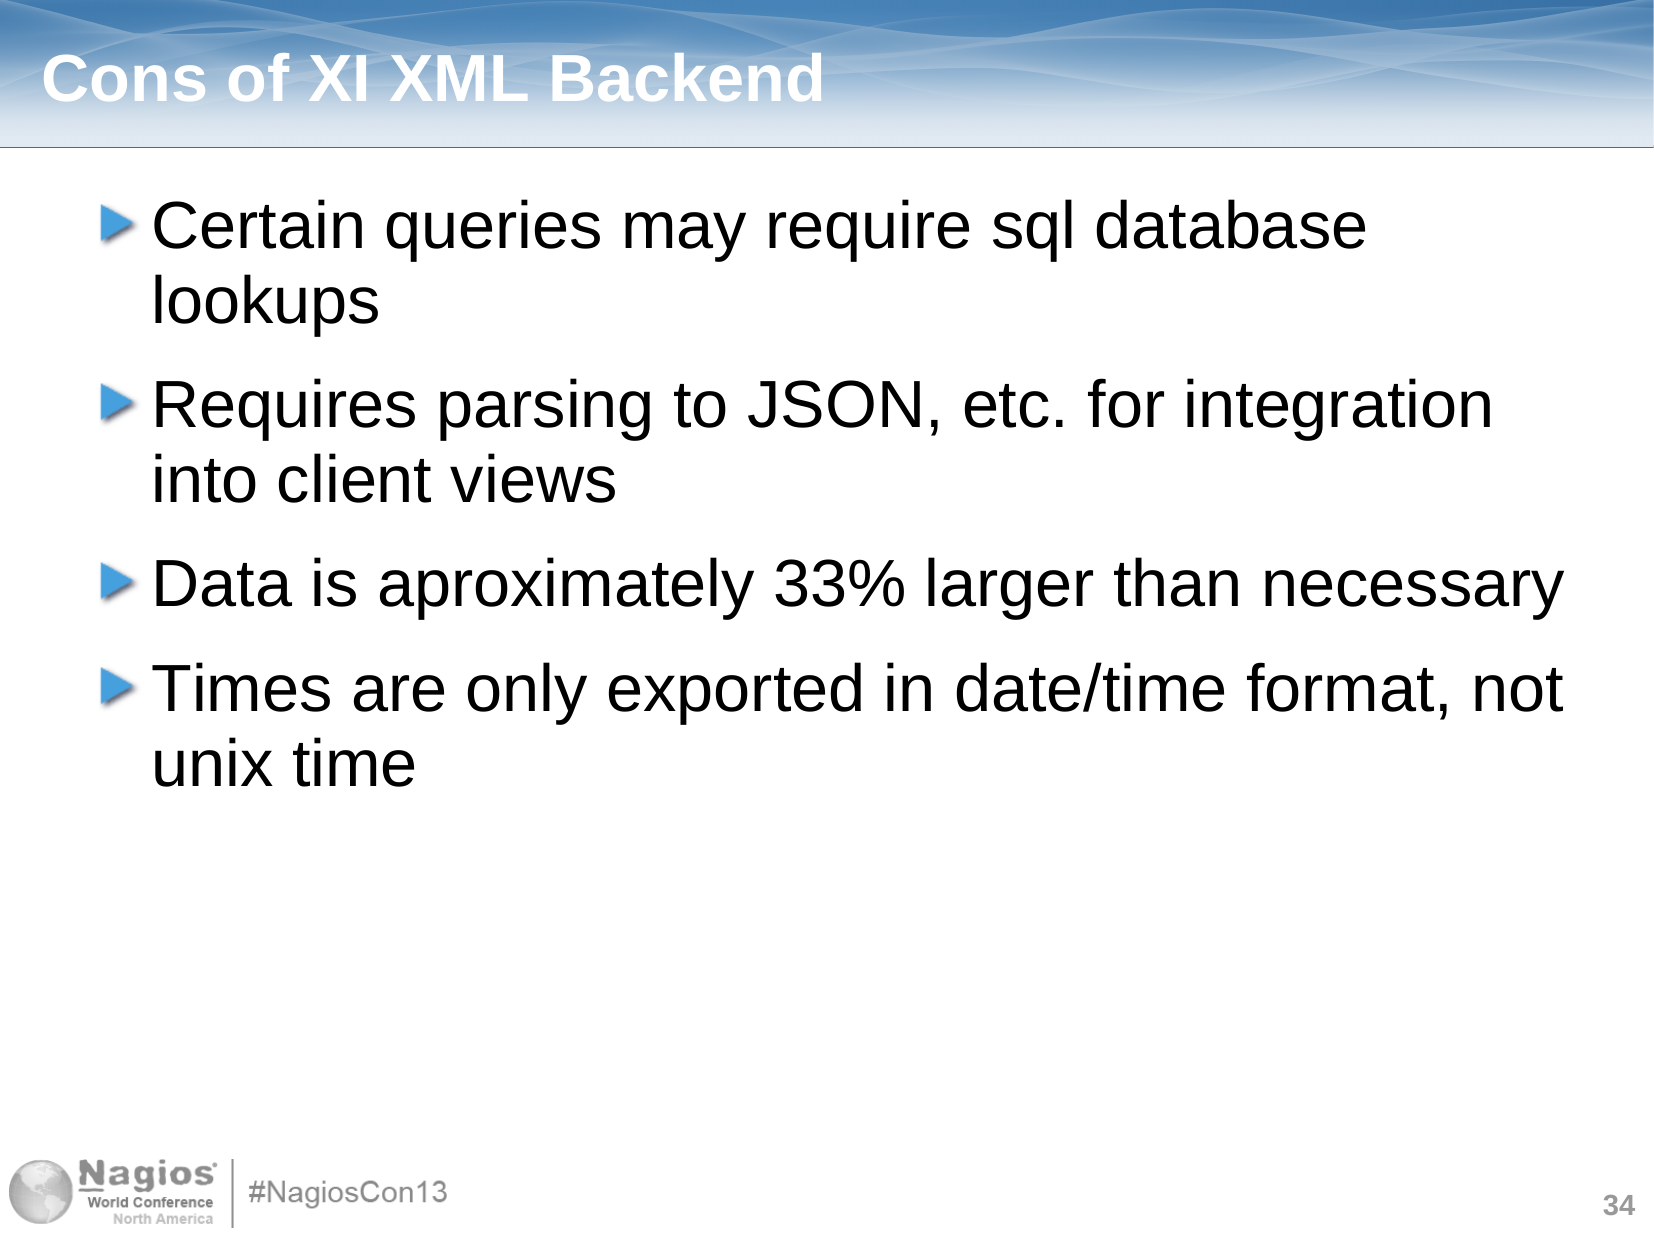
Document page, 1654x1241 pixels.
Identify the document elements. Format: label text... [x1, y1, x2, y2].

list Certain queries may require sql database lookups Requires parsing to JSON, etc. for integration into client views Data is aproximately 33% larger than necessary Times are only exported in date/time format, not unix time [80, 188, 1569, 1007]
picture [9, 1159, 453, 1228]
picture [0, 0, 1654, 147]
title Cons of XI XML Backend [41, 29, 1248, 127]
